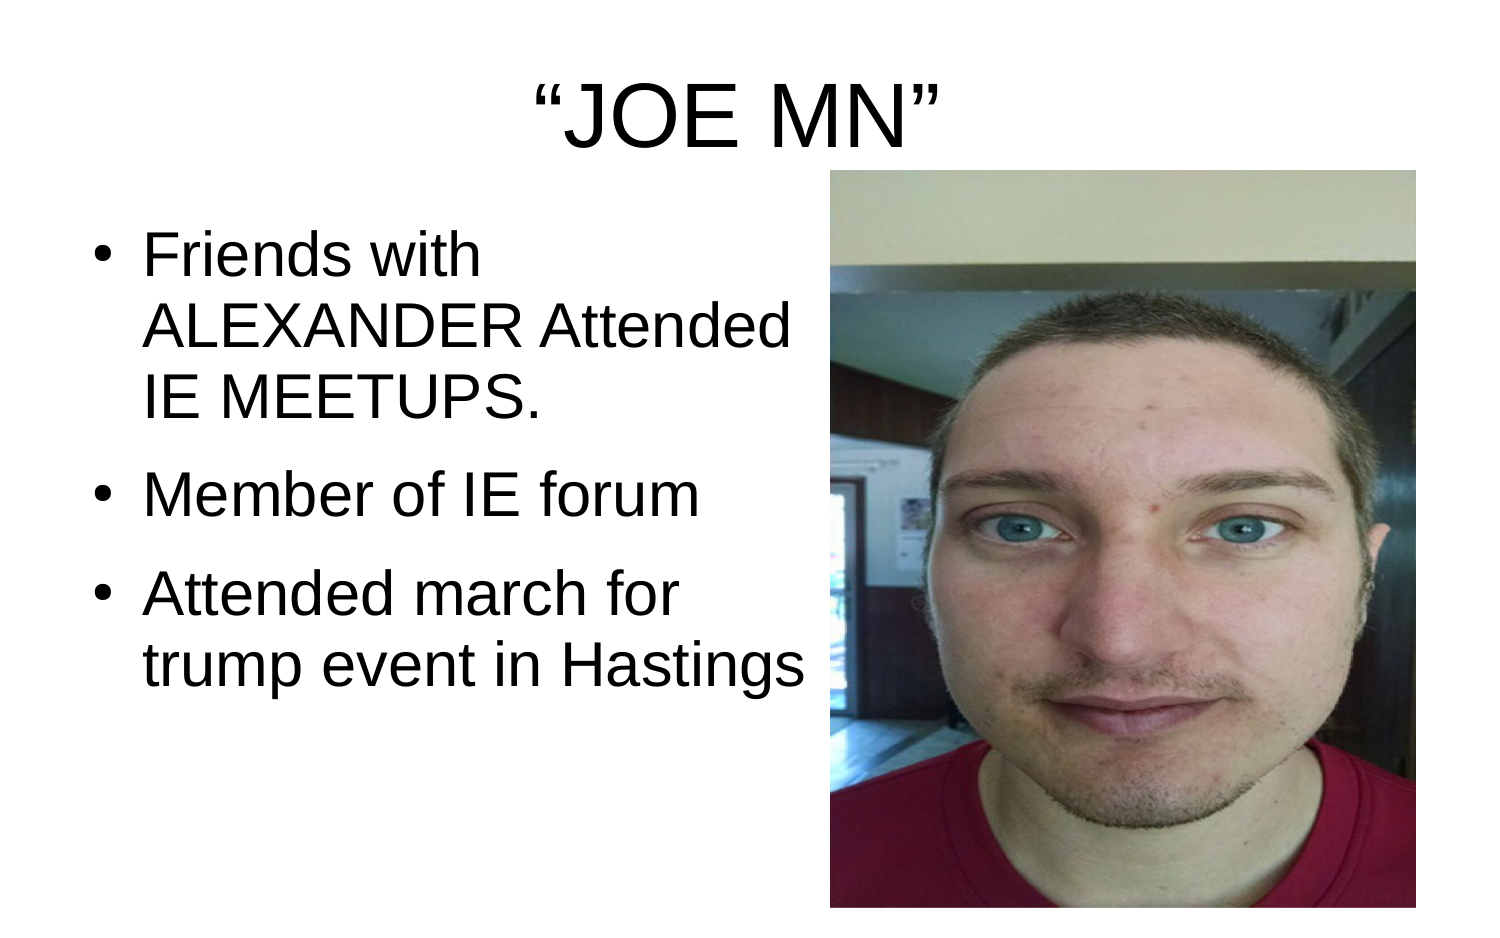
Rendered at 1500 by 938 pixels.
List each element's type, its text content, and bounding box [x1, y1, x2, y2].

title “JOE MN” [75, 37, 1425, 194]
picture [830, 170, 1416, 908]
list Friends with ALEXANDER Attended IE MEETUPS. Member of IE forum Attended march for trump event in Hastings [75, 219, 817, 763]
